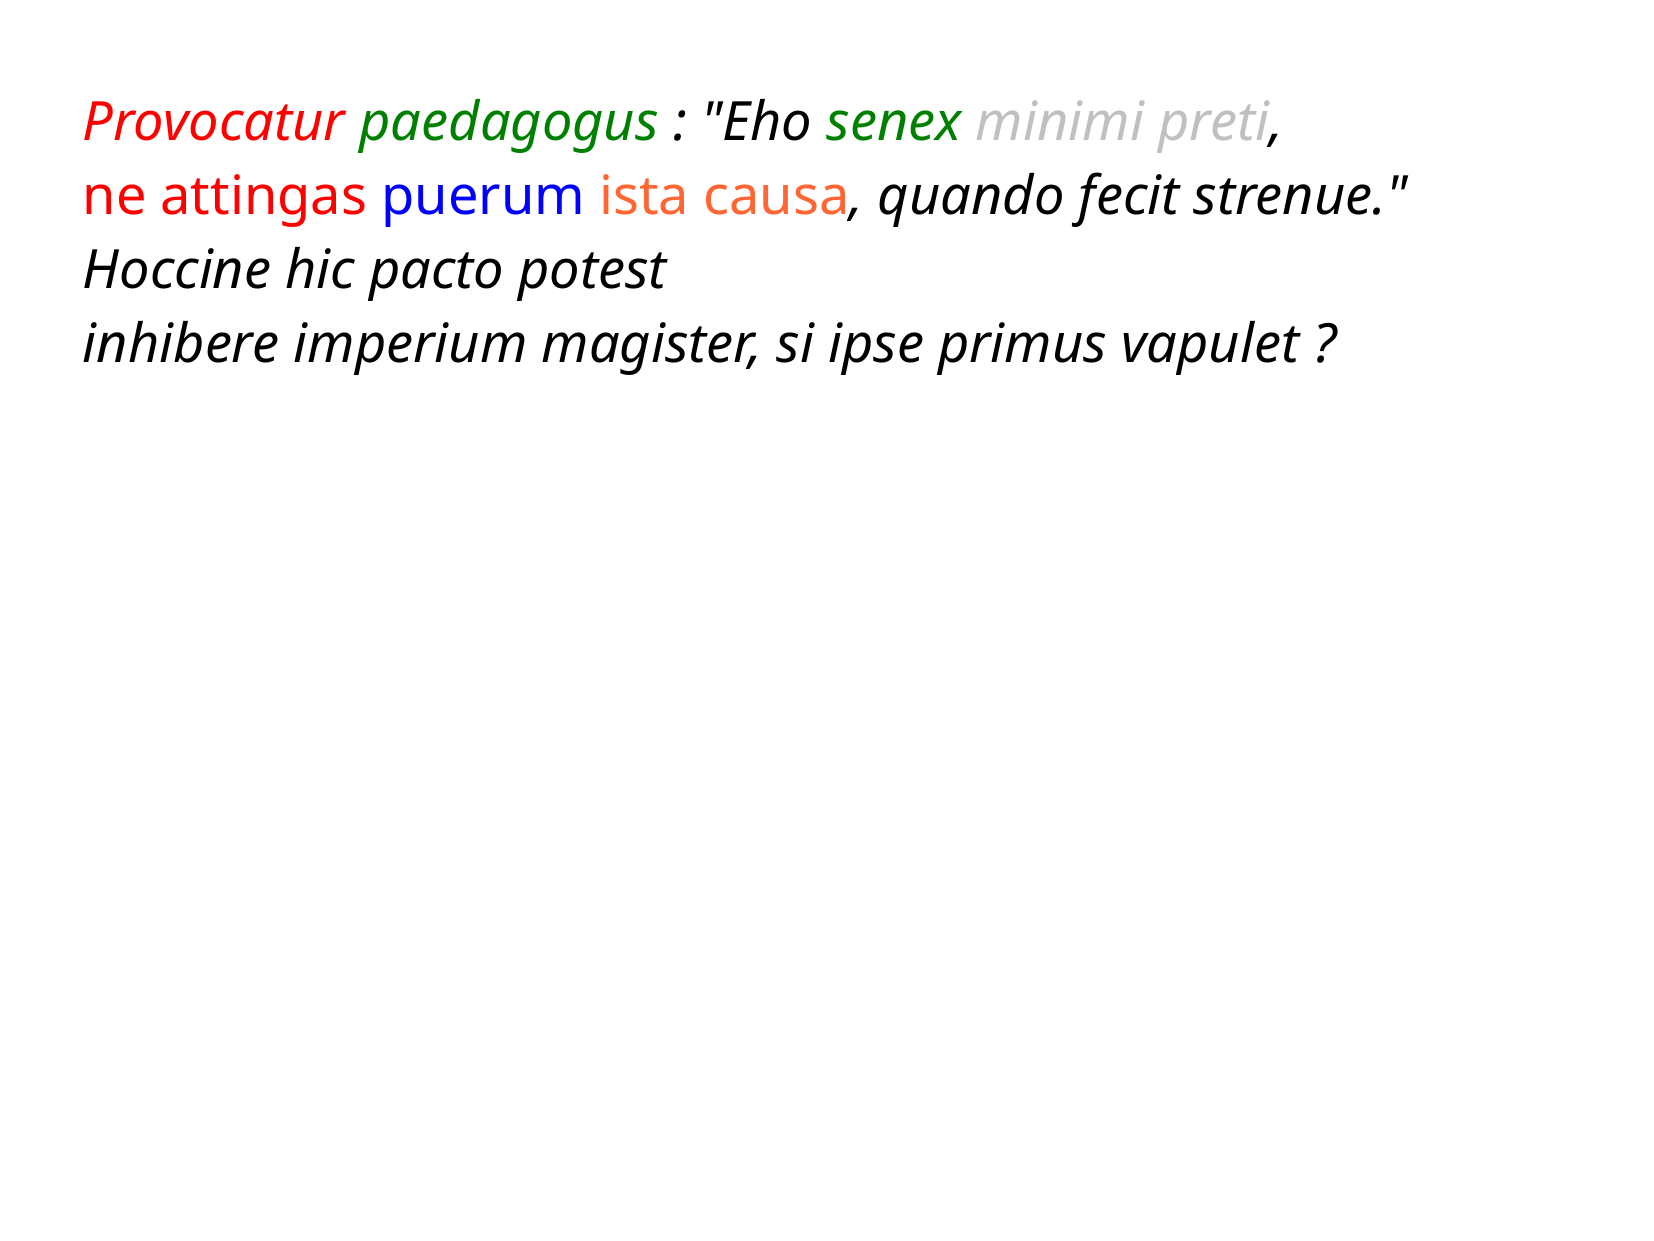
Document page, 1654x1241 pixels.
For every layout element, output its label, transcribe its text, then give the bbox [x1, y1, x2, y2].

list Provocatur paedagogus : "Eho senex minimi preti, ne attingas puerum ista causa, quando fecit strenue." Hoccine hic pacto potest inhibere imperium magister, si ipse primus vapulet ? [82, 82, 1571, 1109]
